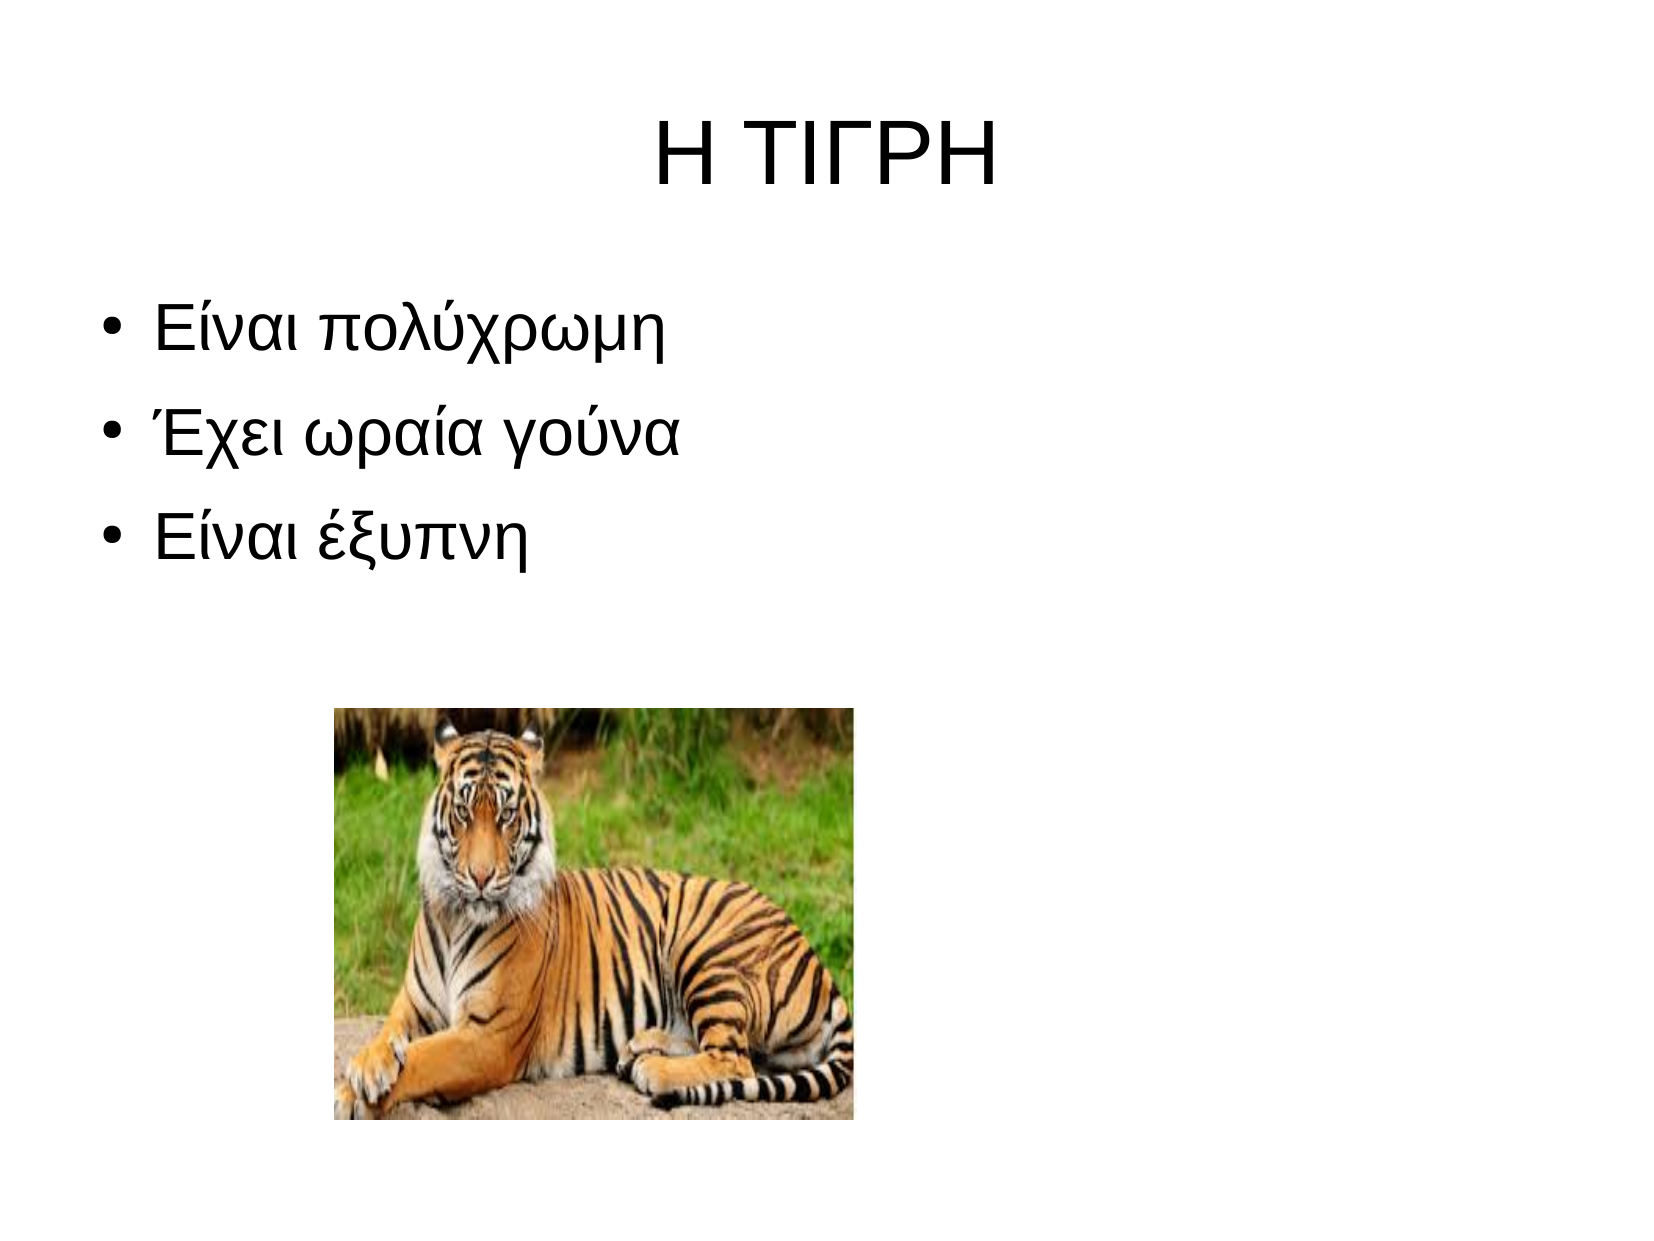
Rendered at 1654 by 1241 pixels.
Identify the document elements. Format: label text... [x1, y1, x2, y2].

list Είναι πολύχρωμη Έχει ωραία γούνα Είναι έξυπνη [82, 290, 1571, 1109]
picture [334, 708, 857, 1120]
title Η ΤΙΓΡΗ [82, 49, 1571, 257]
